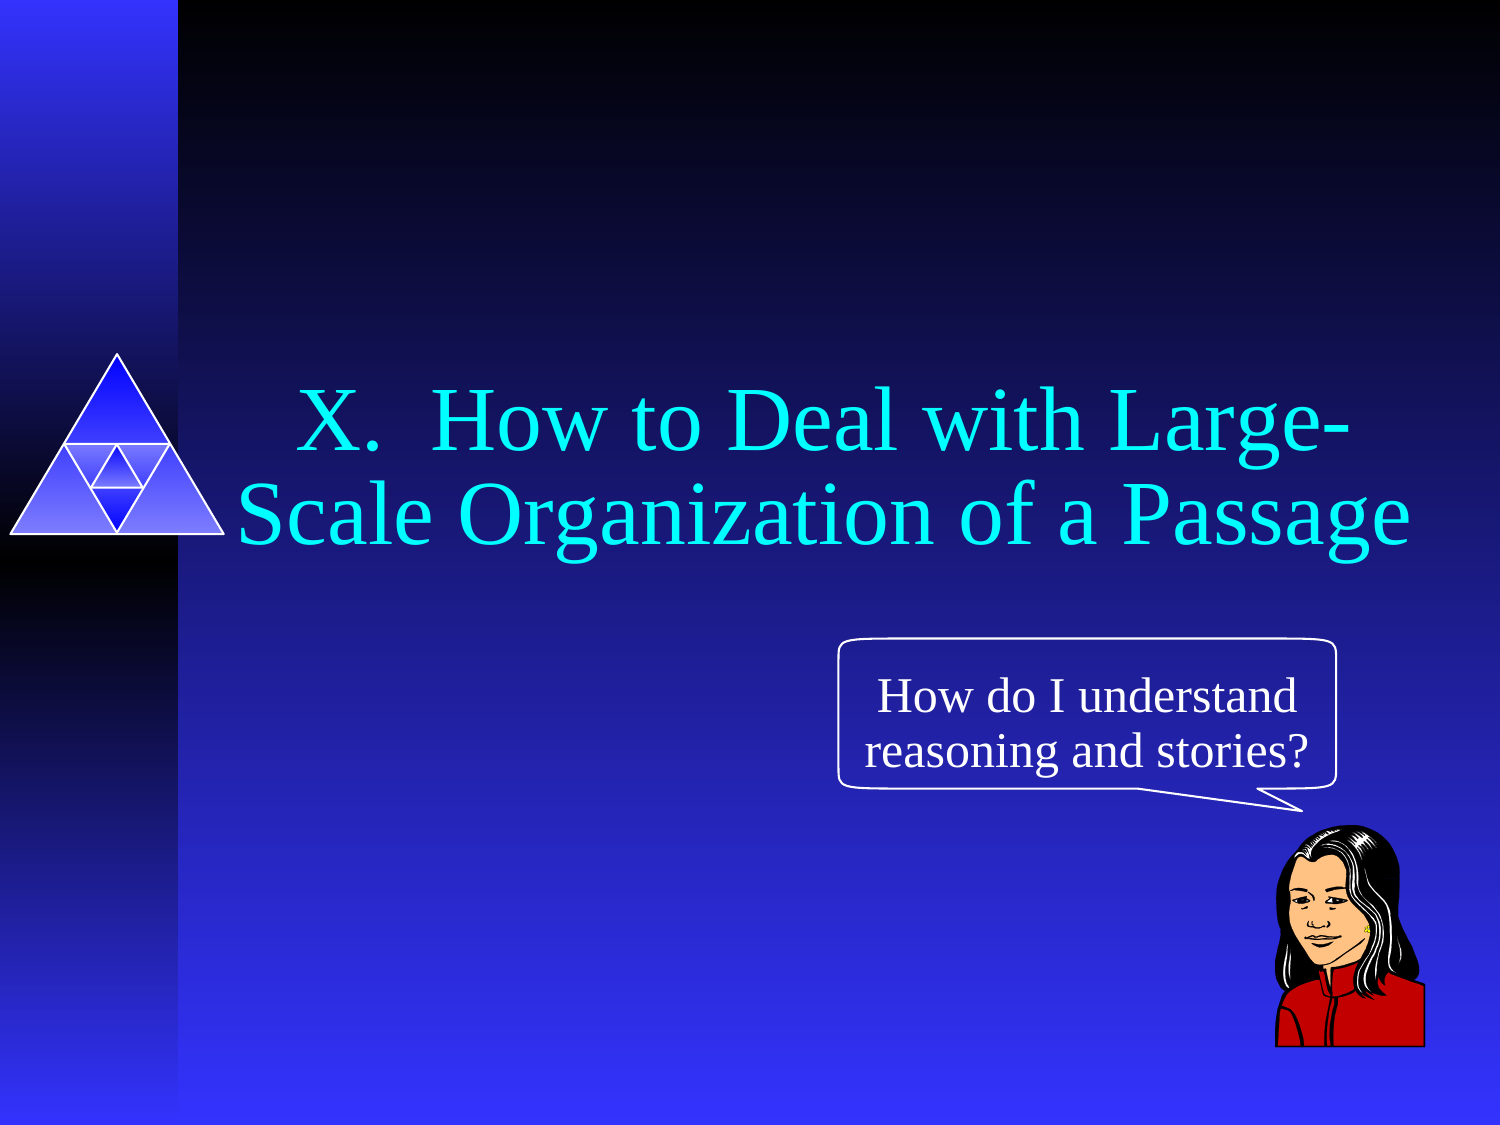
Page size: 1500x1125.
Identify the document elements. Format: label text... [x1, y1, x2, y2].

picture [1275, 825, 1426, 1048]
title X. How to Deal with Large-Scale Organization of a Passage [187, 315, 1463, 623]
text_box How do I understand reasoning and stories? [838, 638, 1337, 812]
